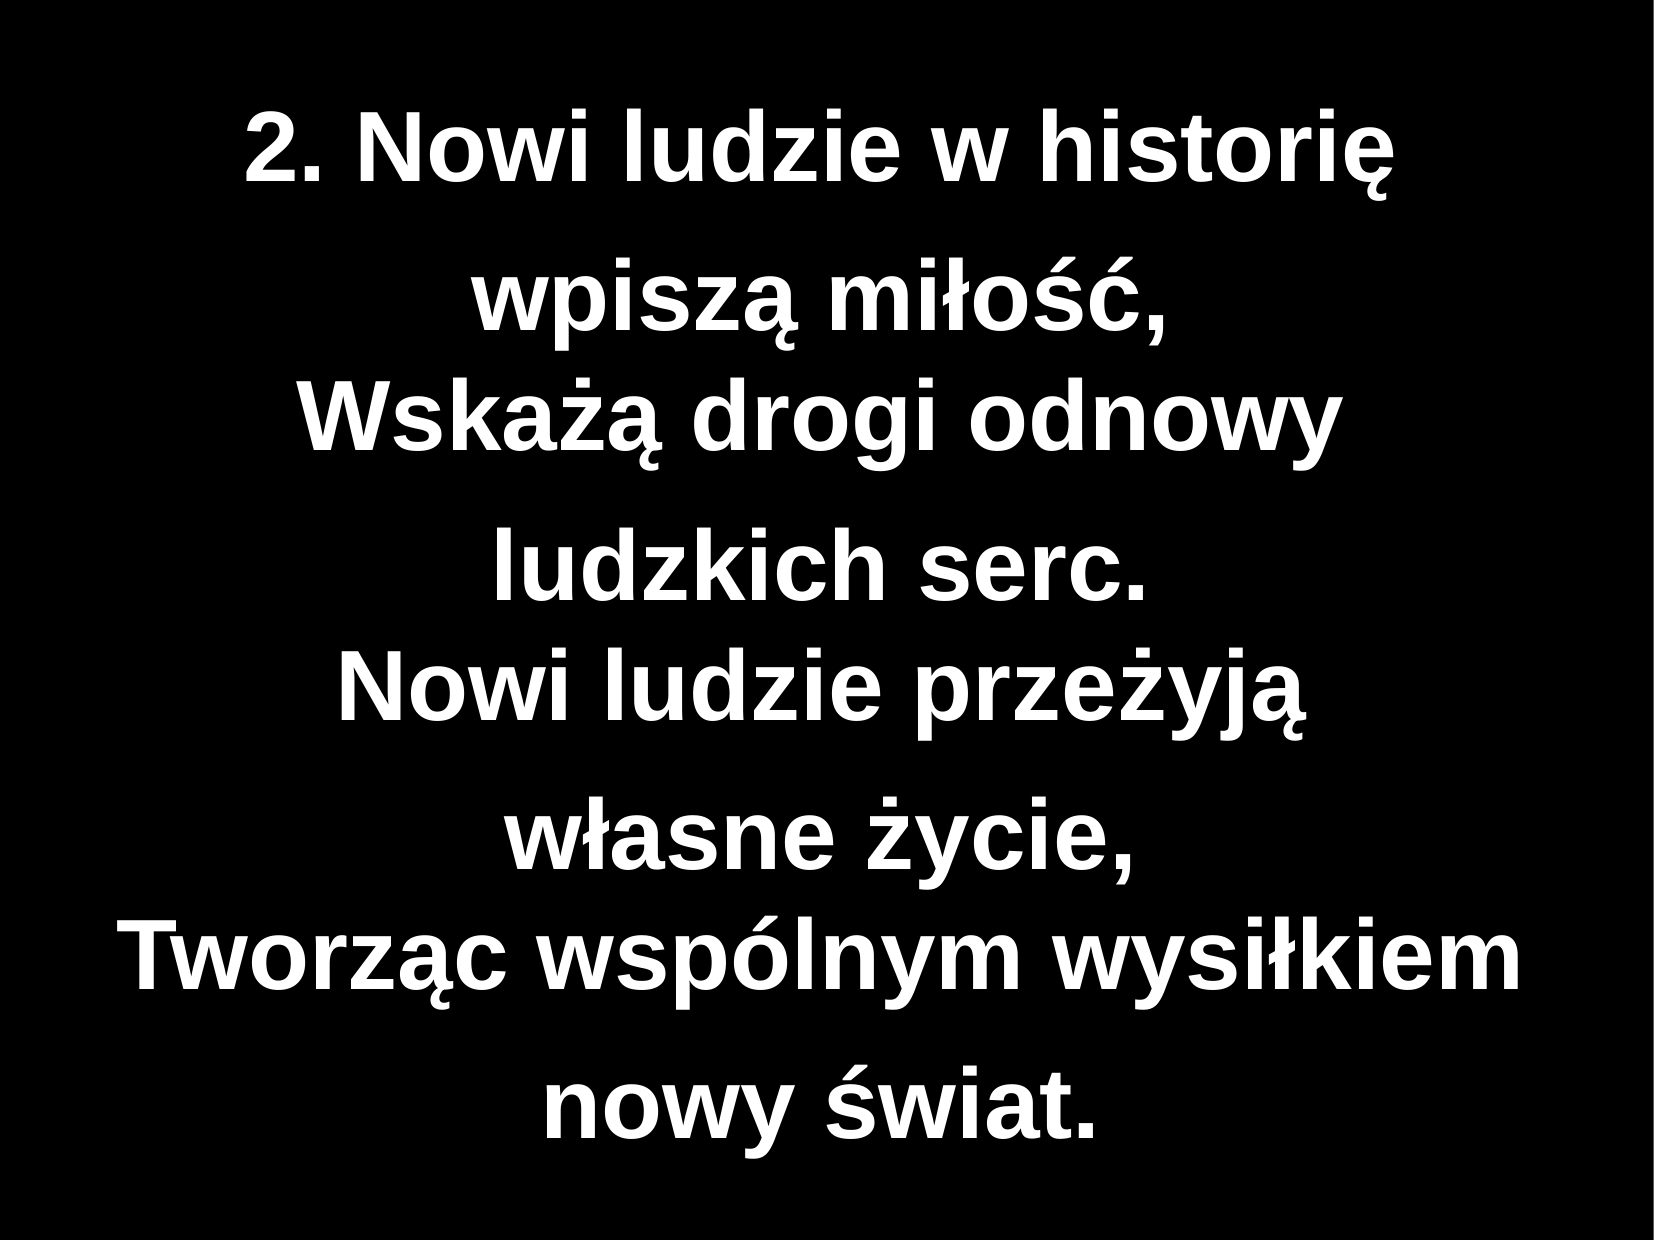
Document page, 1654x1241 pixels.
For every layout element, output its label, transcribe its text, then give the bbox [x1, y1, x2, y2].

subtitle 2. Nowi ludzie w historię wpiszą miłość, Wskażą drogi odnowy ludzkich serc. Nowi ludzie przeżyją własne życie, Tworząc wspólnym wysiłkiem nowy świat. [0, 76, 1642, 1164]
